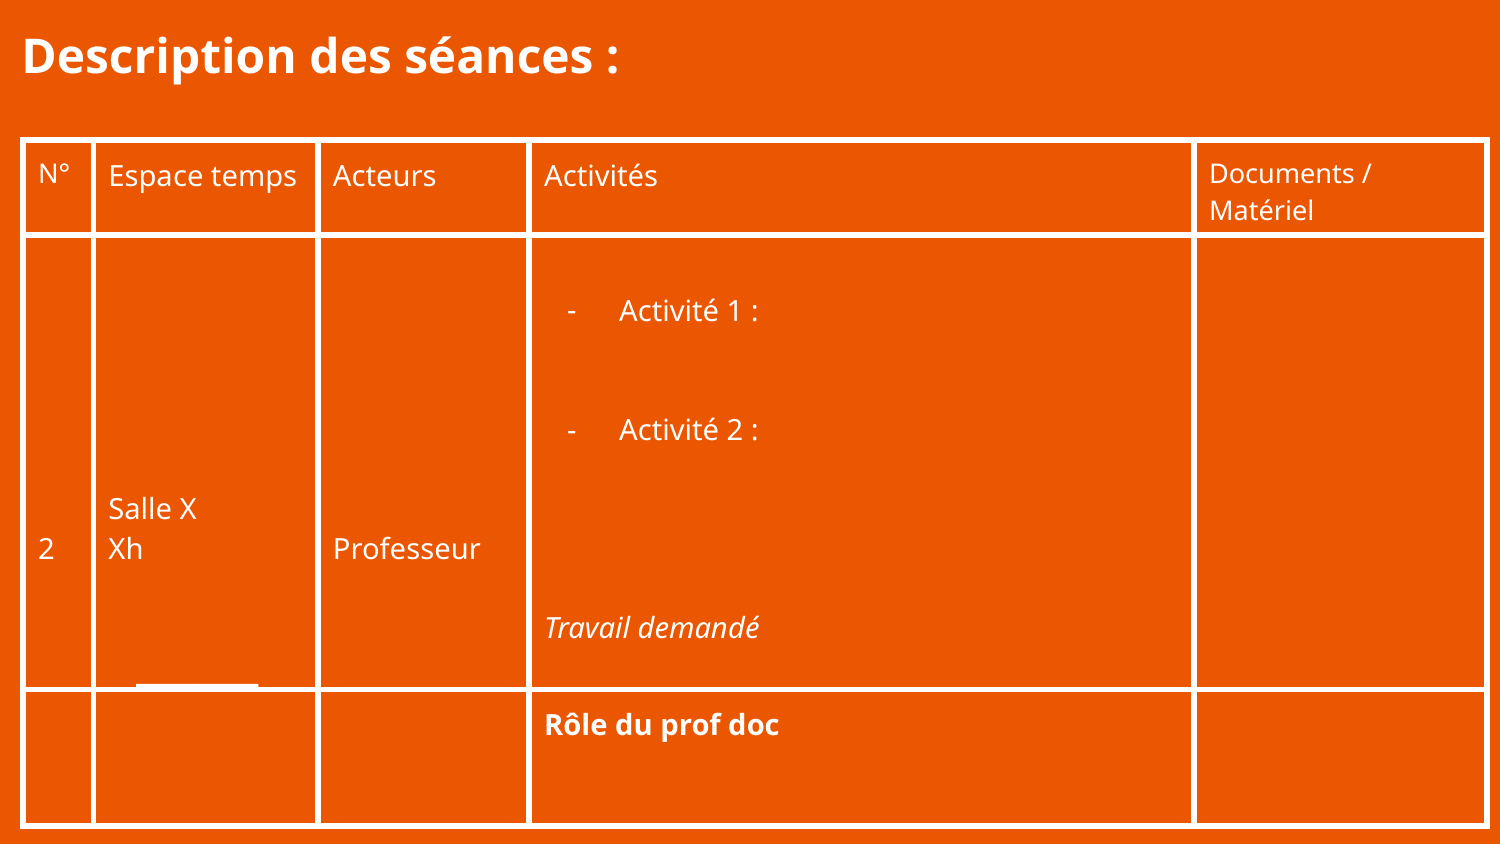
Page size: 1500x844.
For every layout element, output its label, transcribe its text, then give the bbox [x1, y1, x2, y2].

table_cell [96, 692, 315, 823]
table_cell Professeur [321, 238, 526, 687]
table_cell [1197, 692, 1484, 823]
table_cell Activité 1 : Activité 2 : Travail demandé [532, 238, 1191, 687]
table_header Activités [532, 143, 1191, 232]
table_header Acteurs [321, 143, 526, 232]
table_header Espace temps [96, 143, 315, 232]
table_cell [1197, 238, 1484, 687]
table_cell Rôle du prof doc [532, 692, 1191, 823]
text_box Description des séances : [6, 11, 1487, 99]
table_cell [321, 692, 526, 823]
table_cell [26, 692, 91, 823]
table_cell 2 [26, 238, 91, 687]
table_cell Salle X Xh [96, 238, 315, 687]
table_header Documents / Matériel [1197, 143, 1484, 232]
table_header N° [26, 143, 91, 232]
